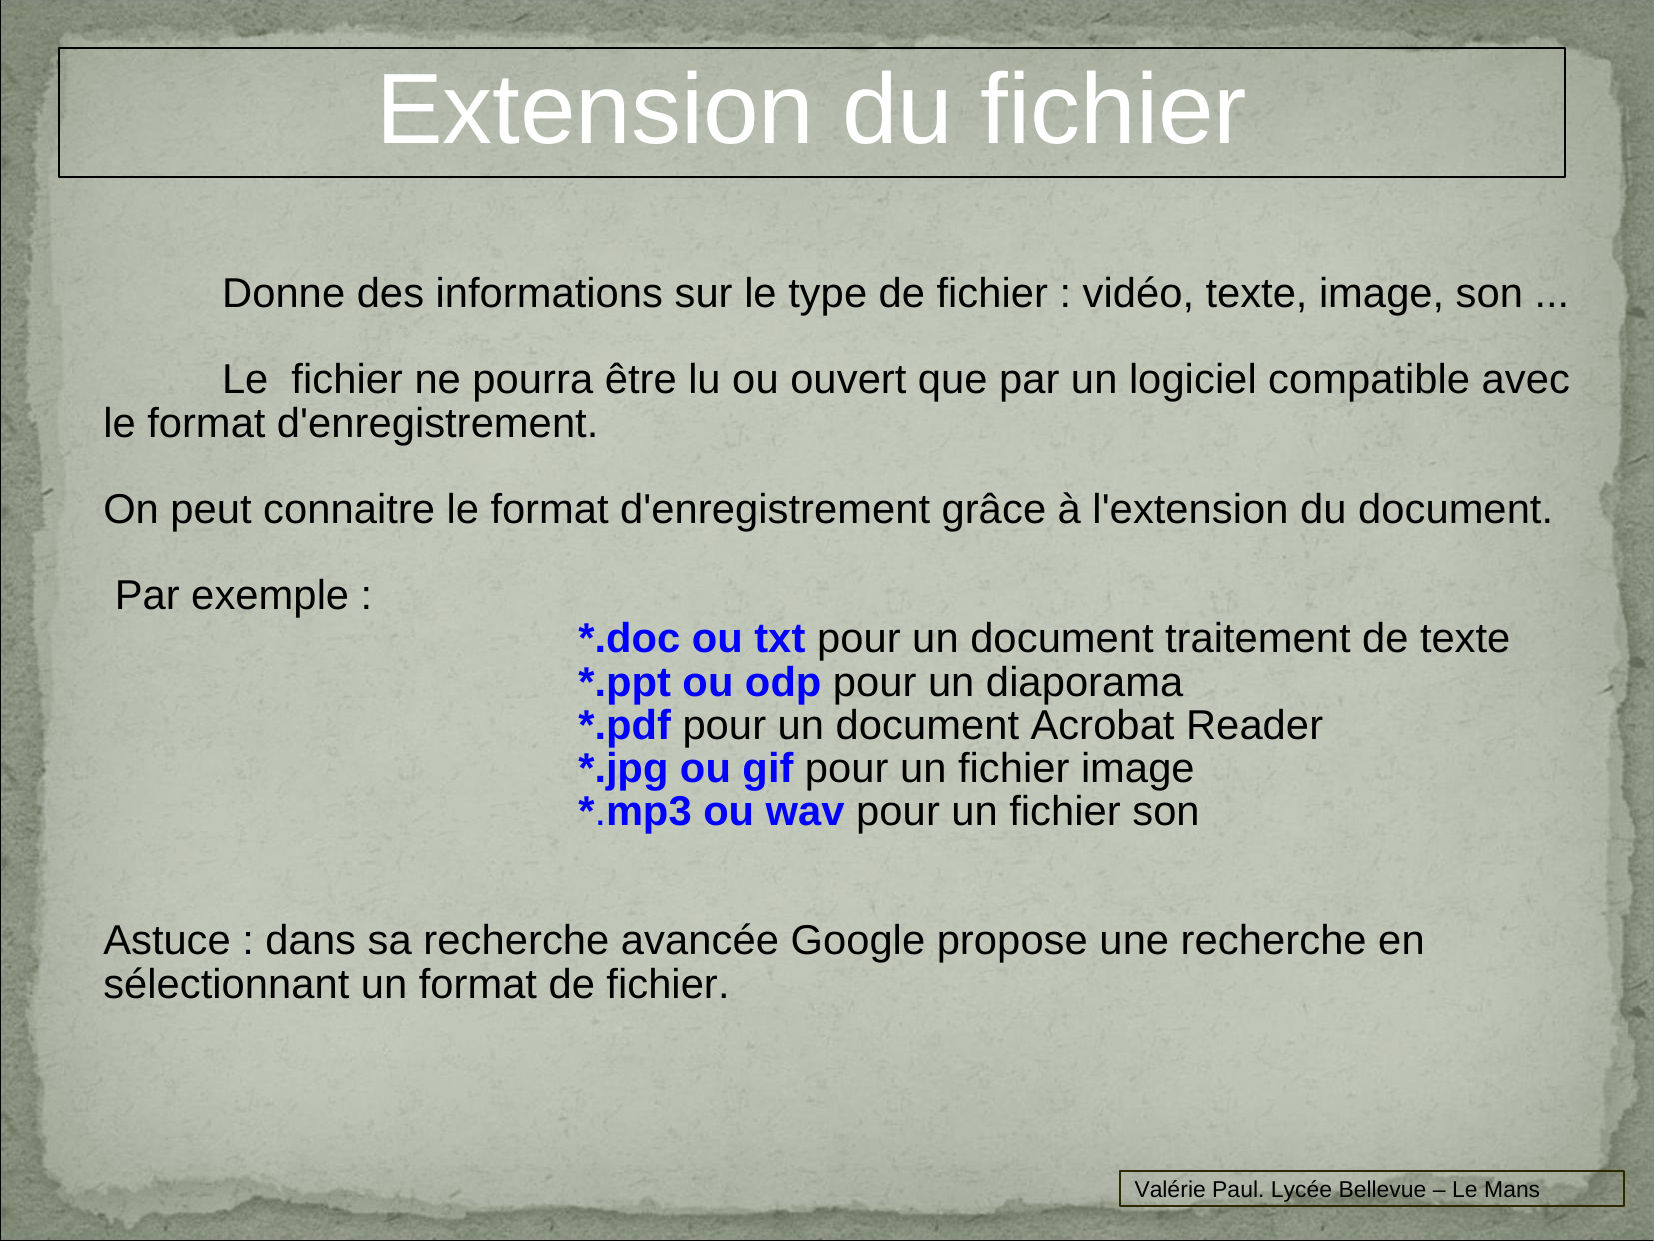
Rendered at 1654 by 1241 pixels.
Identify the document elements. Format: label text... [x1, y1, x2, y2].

text_box Valérie Paul. Lycée Bellevue – Le Mans [1119, 1170, 1625, 1206]
text_box Donne des informations sur le type de fichier : vidéo, texte, image, son ... Le fichier ne pourra être lu ou ouvert que par un logiciel compatible avec le format d'enregistrement. On peut connaitre le format d'enregistrement grâce à l'extension du document. Par exemple : *.doc ou txt pour un document traitement de texte *.ppt ou odp pour un diaporama *.pdf pour un document Acrobat Reader *.jpg ou gif pour un fichier image *.mp3 ou wav pour un fichier son Astuce : dans sa recherche avancée Google propose une recherche en sélectionnant un format de fichier. [88, 265, 1595, 1076]
picture [0, 0, 1654, 1241]
text_box Extension du fichier [59, 48, 1566, 178]
